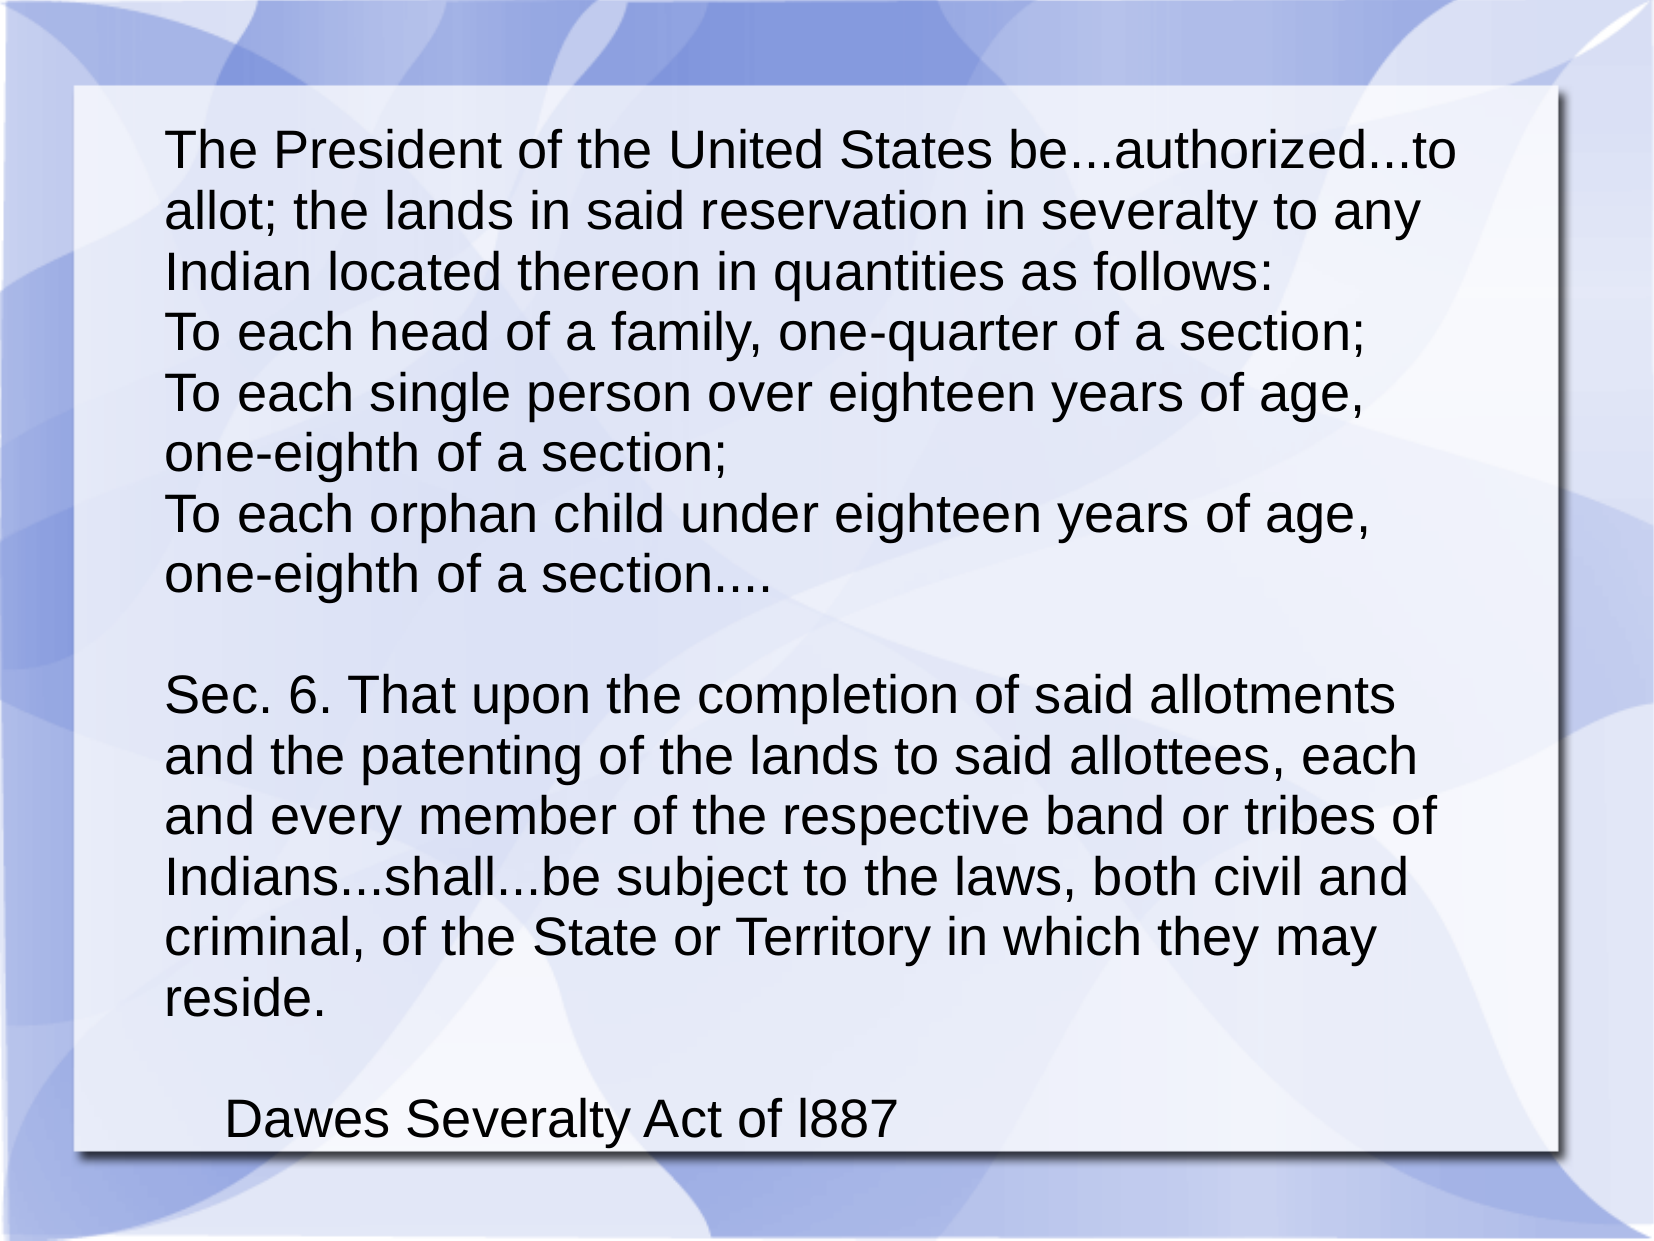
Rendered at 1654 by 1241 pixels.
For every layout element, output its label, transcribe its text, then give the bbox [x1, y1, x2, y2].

text_box The President of the United States be...authorized...to allot; the lands in said reservation in severalty to any Indian located thereon in quantities as follows: To each head of a family, one-quarter of a section; To each single person over eighteen years of age, one-eighth of a section; To each orphan child under eighteen years of age, one-eighth of a section.... Sec. 6. That upon the completion of said allotments and the patenting of the lands to said allottees, each and every member of the respective band or tribes of Indians...shall...be subject to the laws, both civil and criminal, of the State or Territory in which they may reside. Dawes Severalty Act of l887 [150, 112, 1501, 1157]
picture [0, 0, 1654, 1241]
